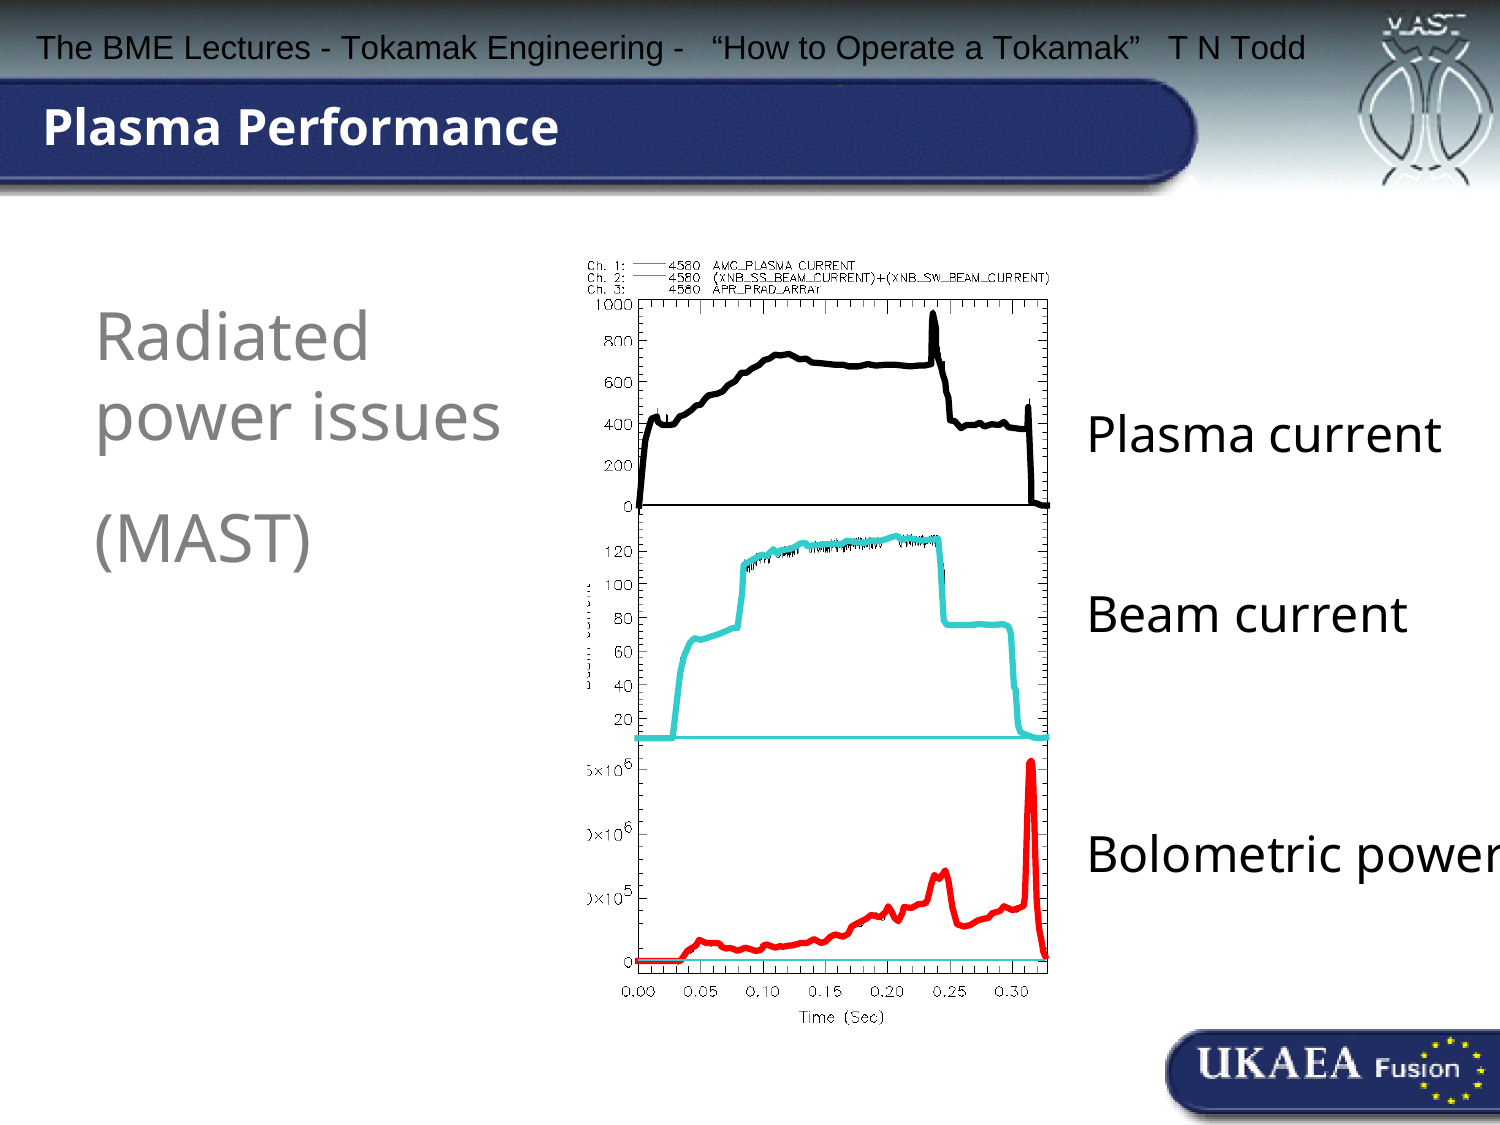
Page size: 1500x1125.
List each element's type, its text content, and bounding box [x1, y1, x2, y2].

text_box Plasma Performance [27, 88, 575, 164]
text_box Radiated power issues (MAST) [79, 286, 535, 584]
picture [1165, 1029, 1500, 1125]
text_box Plasma current Beam current Bolometric power [1071, 395, 1500, 891]
text_box The BME Lectures - Tokamak Engineering - “How to Operate a Tokamak” T N Todd [0, 18, 1323, 60]
picture [0, 0, 1500, 202]
picture [587, 258, 1097, 1054]
